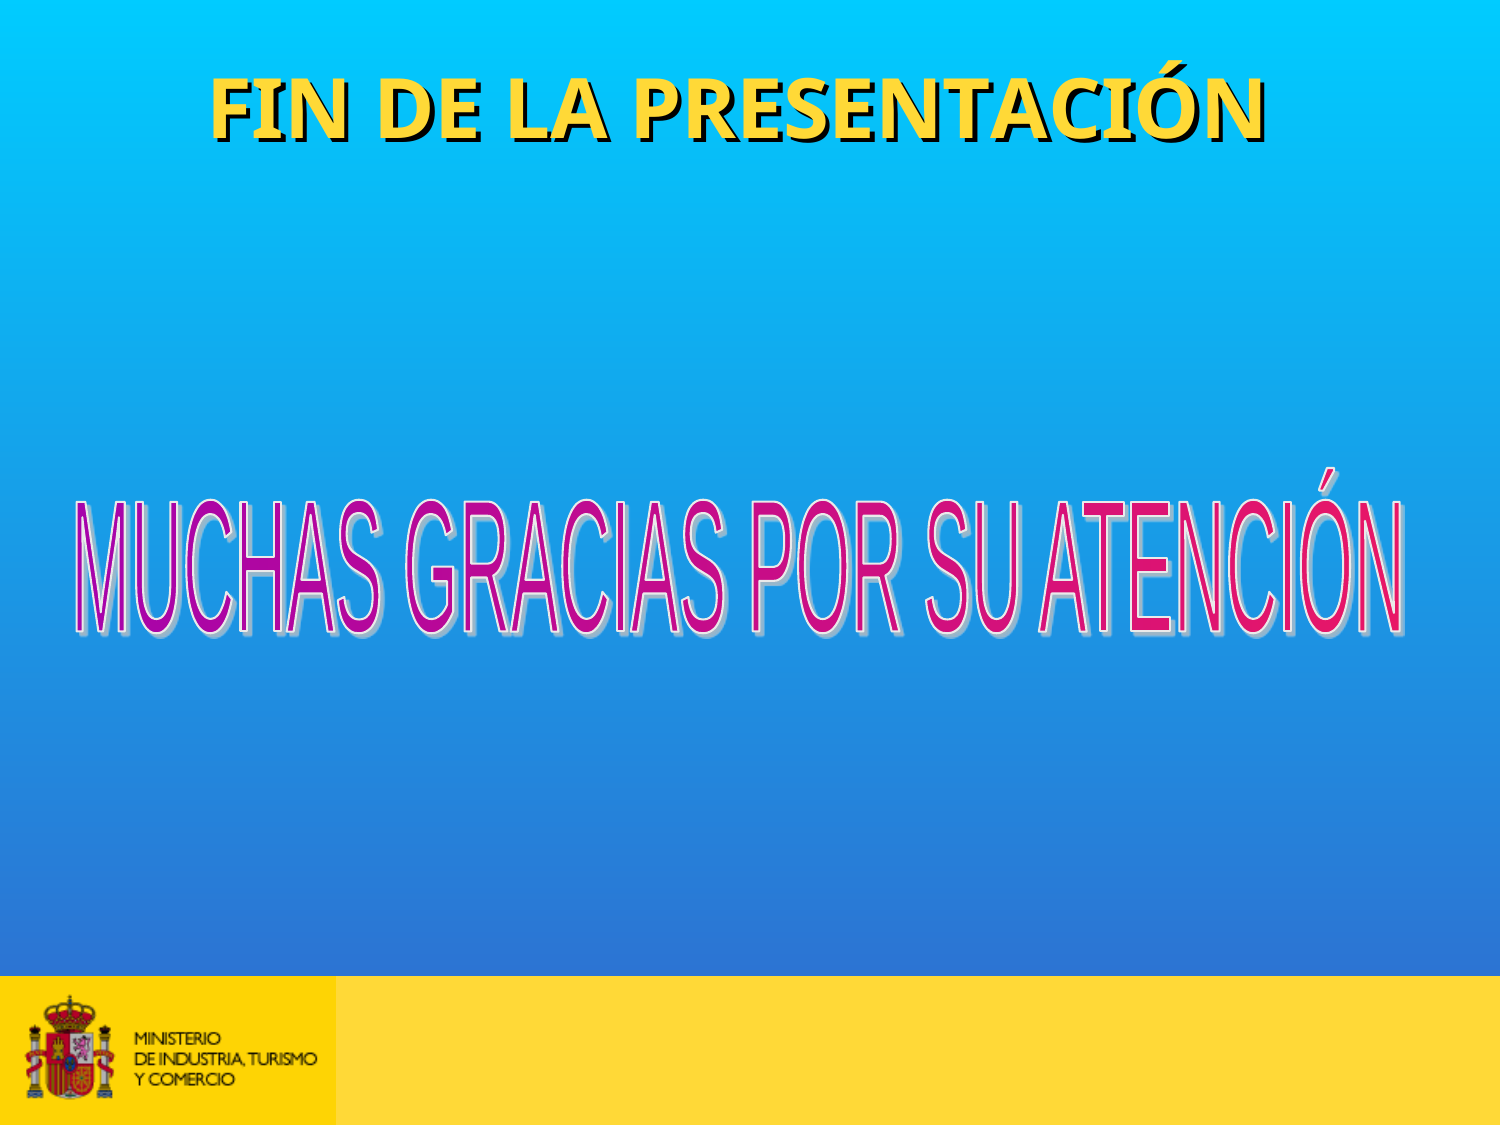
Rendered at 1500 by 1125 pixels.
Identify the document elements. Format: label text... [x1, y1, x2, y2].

text_box MUCHAS GRACIAS POR SU ATENCIÓN [464, 501, 508, 632]
text_box MUCHAS GRACIAS POR SU ATENCIÓN [976, 501, 1018, 634]
text_box MUCHAS GRACIAS POR SU ATENCIÓN [136, 501, 178, 634]
text_box MUCHAS GRACIAS POR SU ATENCIÓN [630, 501, 679, 632]
text_box MUCHAS GRACIAS POR SU ATENCIÓN [1284, 501, 1291, 632]
title FIN DE LA PRESENTACIÓN [99, 37, 1375, 173]
text_box MUCHAS GRACIAS POR SU ATENCIÓN [286, 501, 335, 632]
text_box MUCHAS GRACIAS POR SU ATENCIÓN [1131, 501, 1171, 632]
text_box MUCHAS GRACIAS POR SU ATENCIÓN [240, 501, 281, 632]
text_box MUCHAS GRACIAS POR SU ATENCIÓN [1083, 501, 1124, 632]
text_box MUCHAS GRACIAS POR SU ATENCIÓN [1300, 499, 1351, 634]
text_box MUCHAS GRACIAS POR SU ATENCIÓN [681, 499, 724, 634]
text_box MUCHAS GRACIAS POR SU ATENCIÓN [856, 501, 900, 632]
text_box MUCHAS GRACIAS POR SU ATENCIÓN [186, 499, 232, 634]
text_box MUCHAS GRACIAS POR SU ATENCIÓN [926, 499, 968, 634]
text_box MUCHAS GRACIAS POR SU ATENCIÓN [1179, 501, 1220, 632]
text_box MUCHAS GRACIAS POR SU ATENCIÓN [1229, 499, 1275, 634]
text_box MUCHAS GRACIAS POR SU ATENCIÓN [76, 501, 125, 632]
text_box MUCHAS GRACIAS POR SU ATENCIÓN [752, 501, 791, 632]
text_box MUCHAS GRACIAS POR SU ATENCIÓN [617, 501, 624, 632]
text_box MUCHAS GRACIAS POR SU ATENCIÓN [337, 499, 380, 634]
text_box MUCHAS GRACIAS POR SU ATENCIÓN [1359, 501, 1400, 632]
text_box MUCHAS GRACIAS POR SU ATENCIÓN [406, 499, 454, 634]
text_box MUCHAS GRACIAS POR SU ATENCIÓN [798, 499, 848, 634]
text_box MUCHAS GRACIAS POR SU ATENCIÓN [1038, 501, 1087, 632]
text_box MUCHAS GRACIAS POR SU ATENCIÓN [510, 501, 559, 632]
text_box MUCHAS GRACIAS POR SU ATENCIÓN [562, 499, 608, 634]
